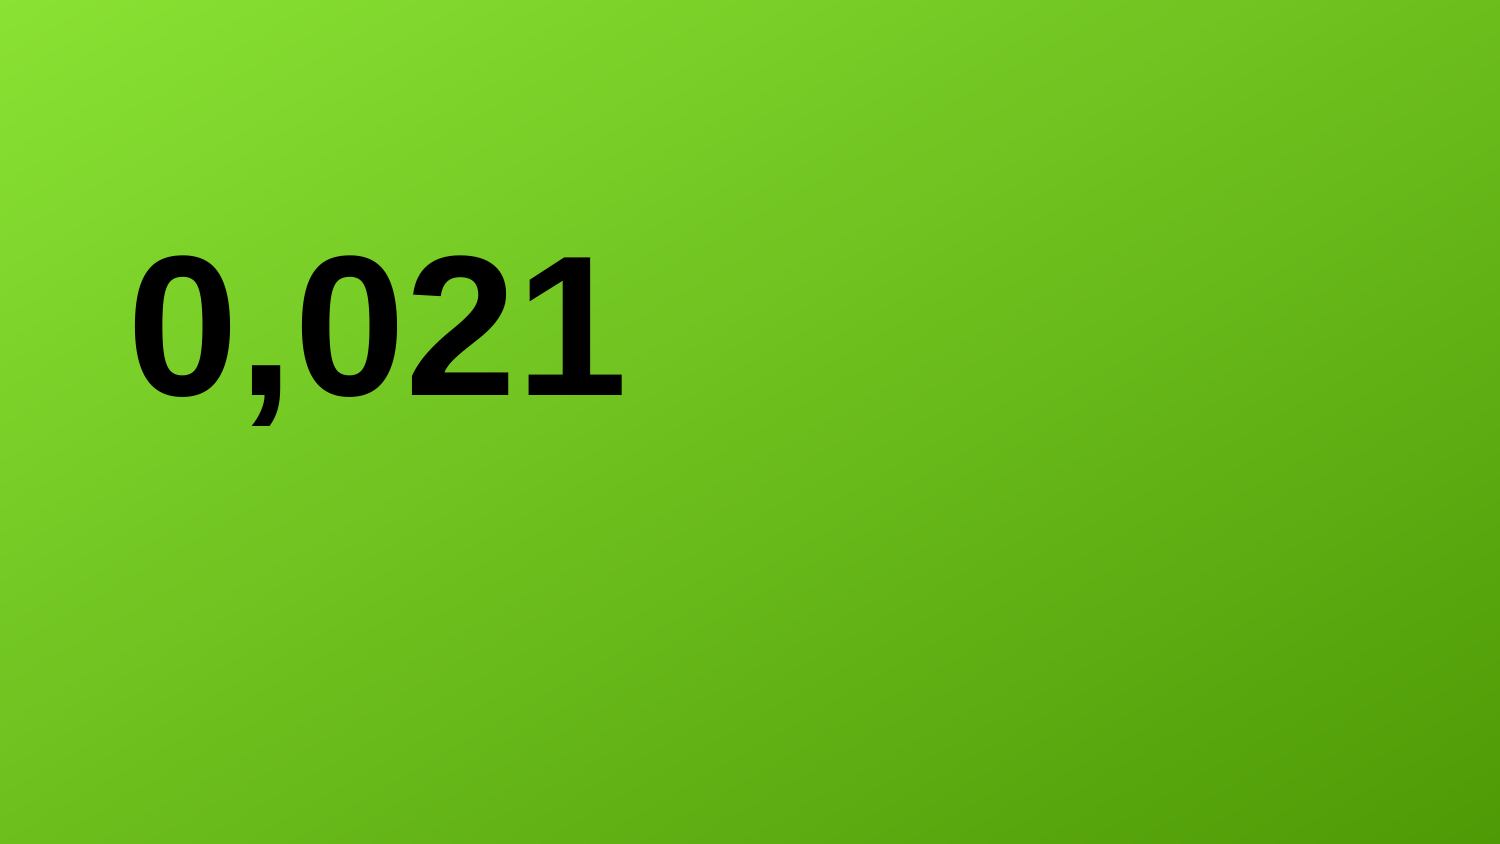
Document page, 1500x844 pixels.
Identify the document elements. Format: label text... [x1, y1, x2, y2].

title 0,021 [112, 259, 1388, 450]
